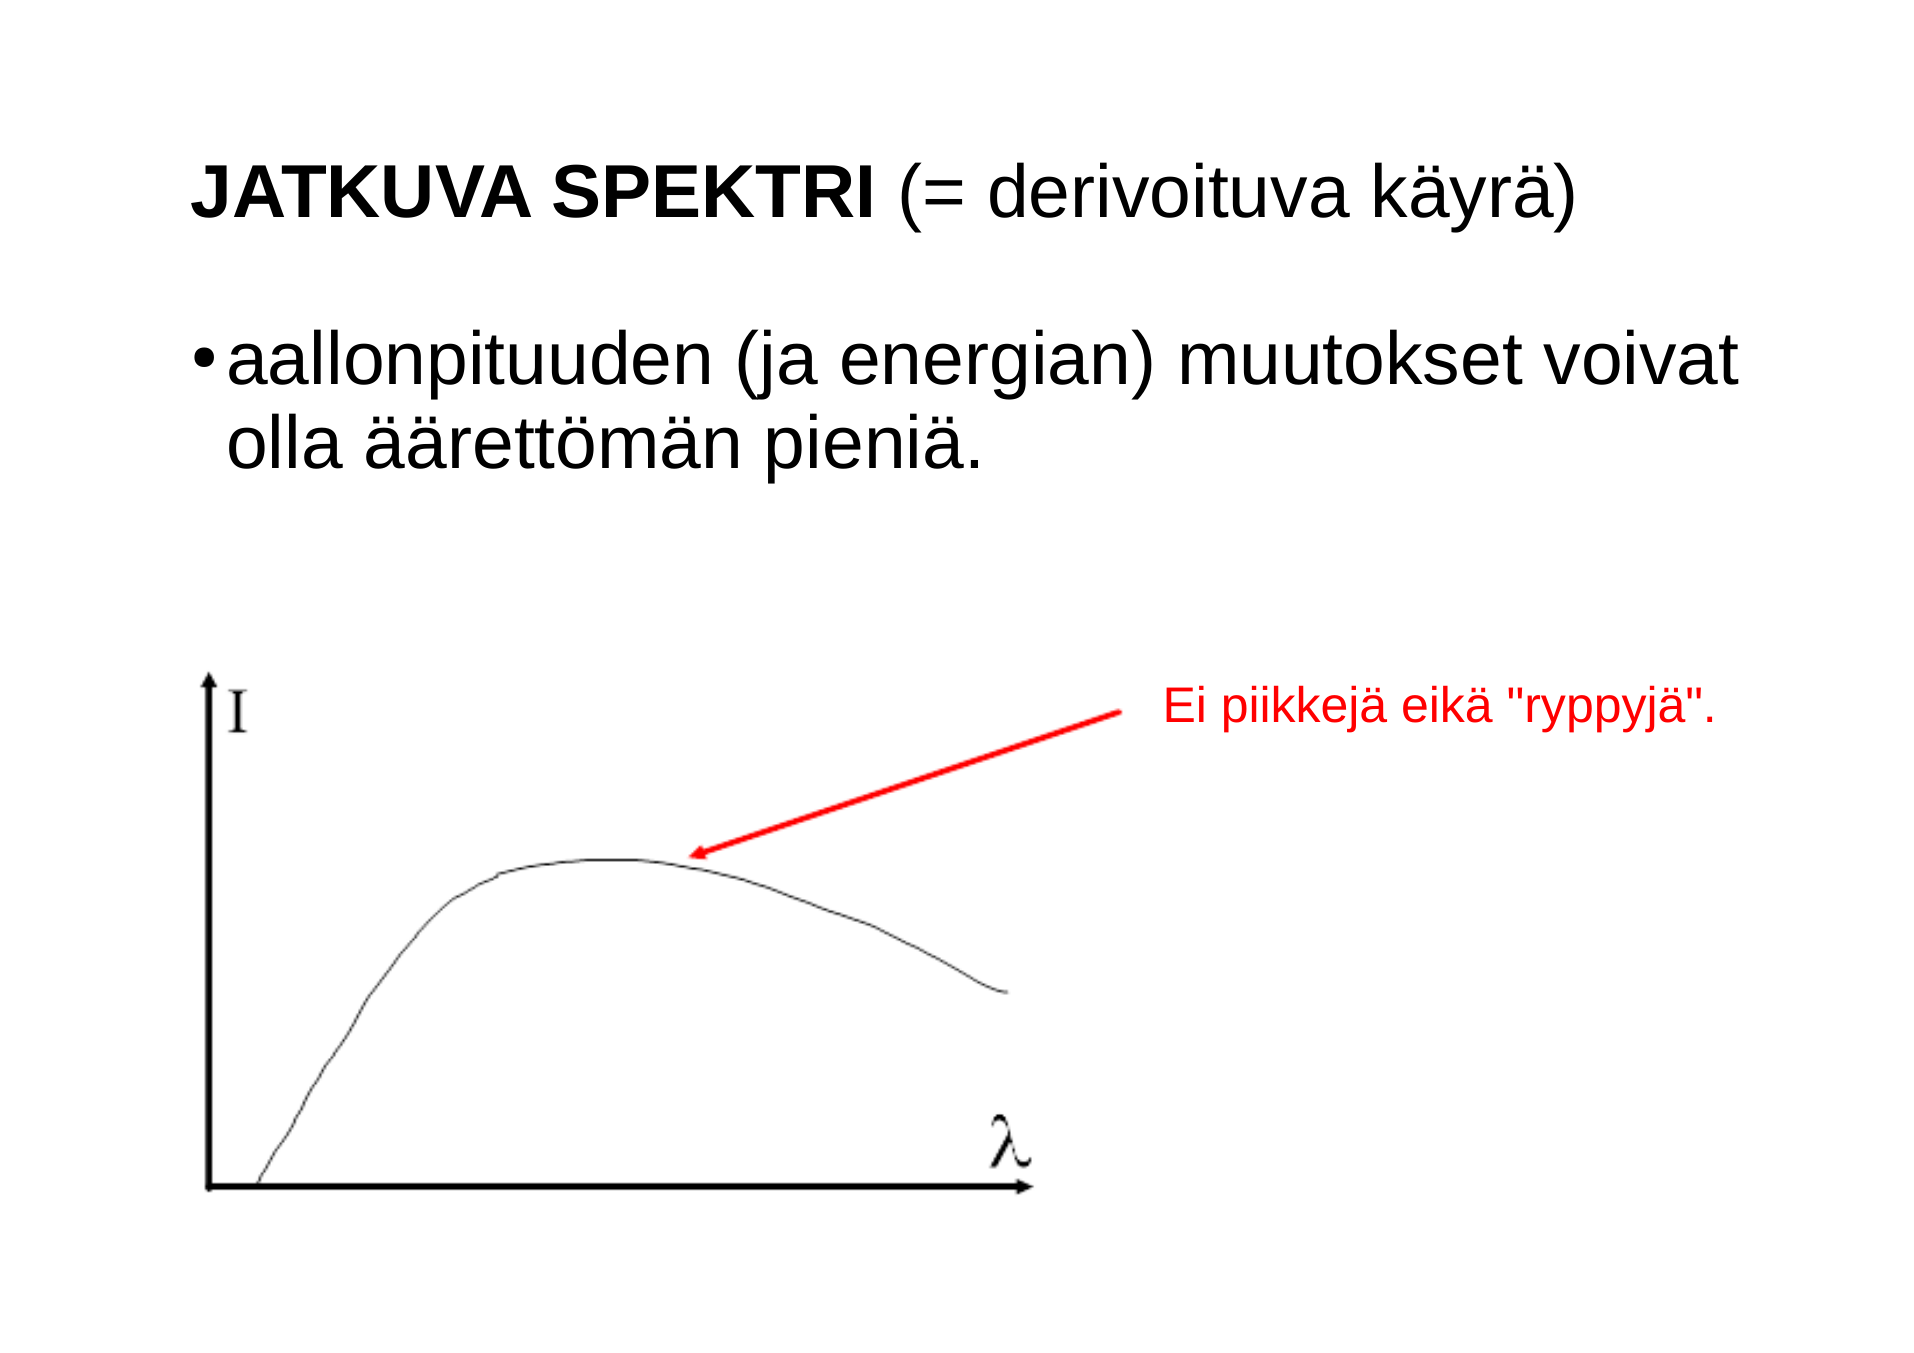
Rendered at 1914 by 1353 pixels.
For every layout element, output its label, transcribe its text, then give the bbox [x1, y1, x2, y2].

picture [150, 595, 1148, 1250]
text_box JATKUVA SPEKTRI (= derivoituva käyrä) aallonpituuden (ja energian) muutokset voivat olla äärettömän pieniä. [175, 141, 1818, 616]
text_box Ei piikkejä eikä "ryppyjä". [1148, 669, 1914, 808]
